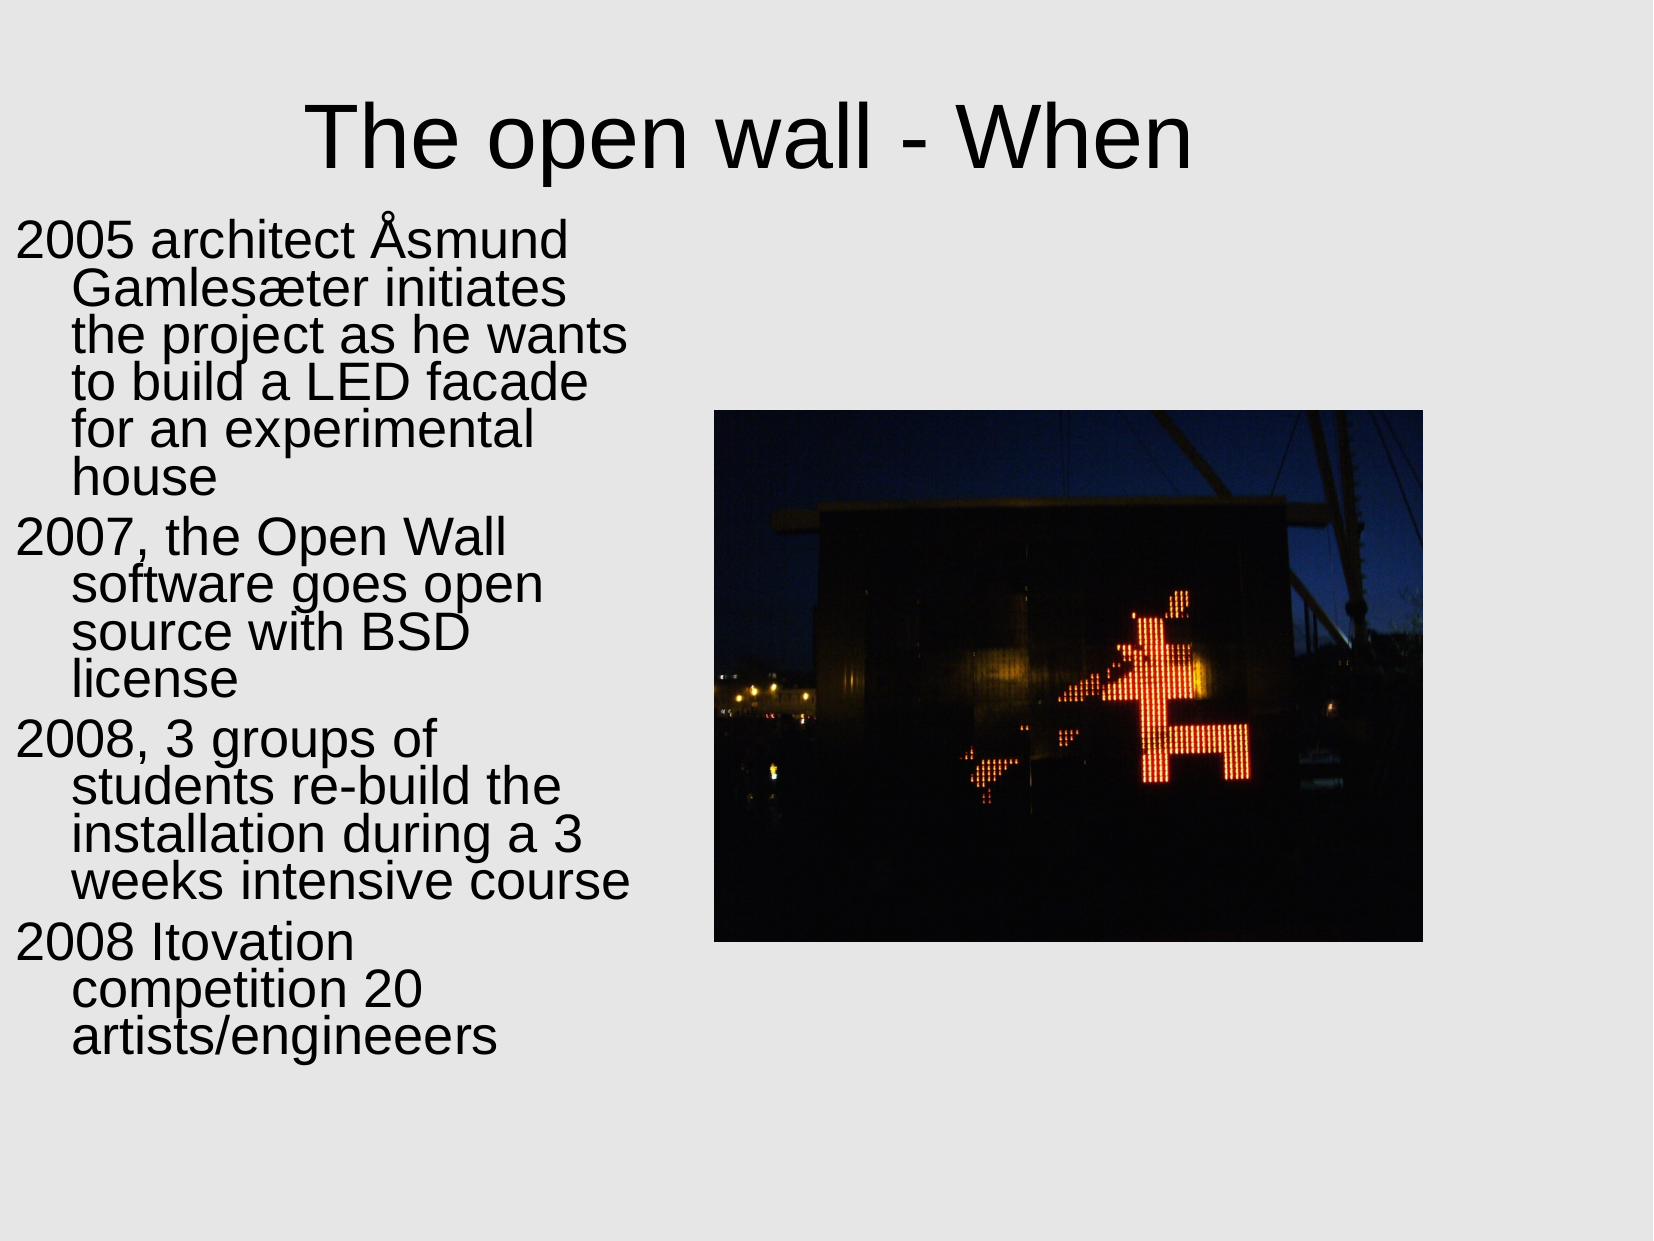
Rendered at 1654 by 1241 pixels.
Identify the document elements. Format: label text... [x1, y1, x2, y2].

picture [714, 410, 1423, 942]
text_box The open wall - When [74, 45, 1425, 233]
text_box 2005 architect Åsmund Gamlesæter initiates the project as he wants to build a LED facade for an experimental house 2007, the Open Wall software goes open source with BSD license 2008, 3 groups of students re-build the installation during a 3 weeks intensive course 2008 Itovation competition 20 artists/engineeers [0, 213, 663, 1025]
